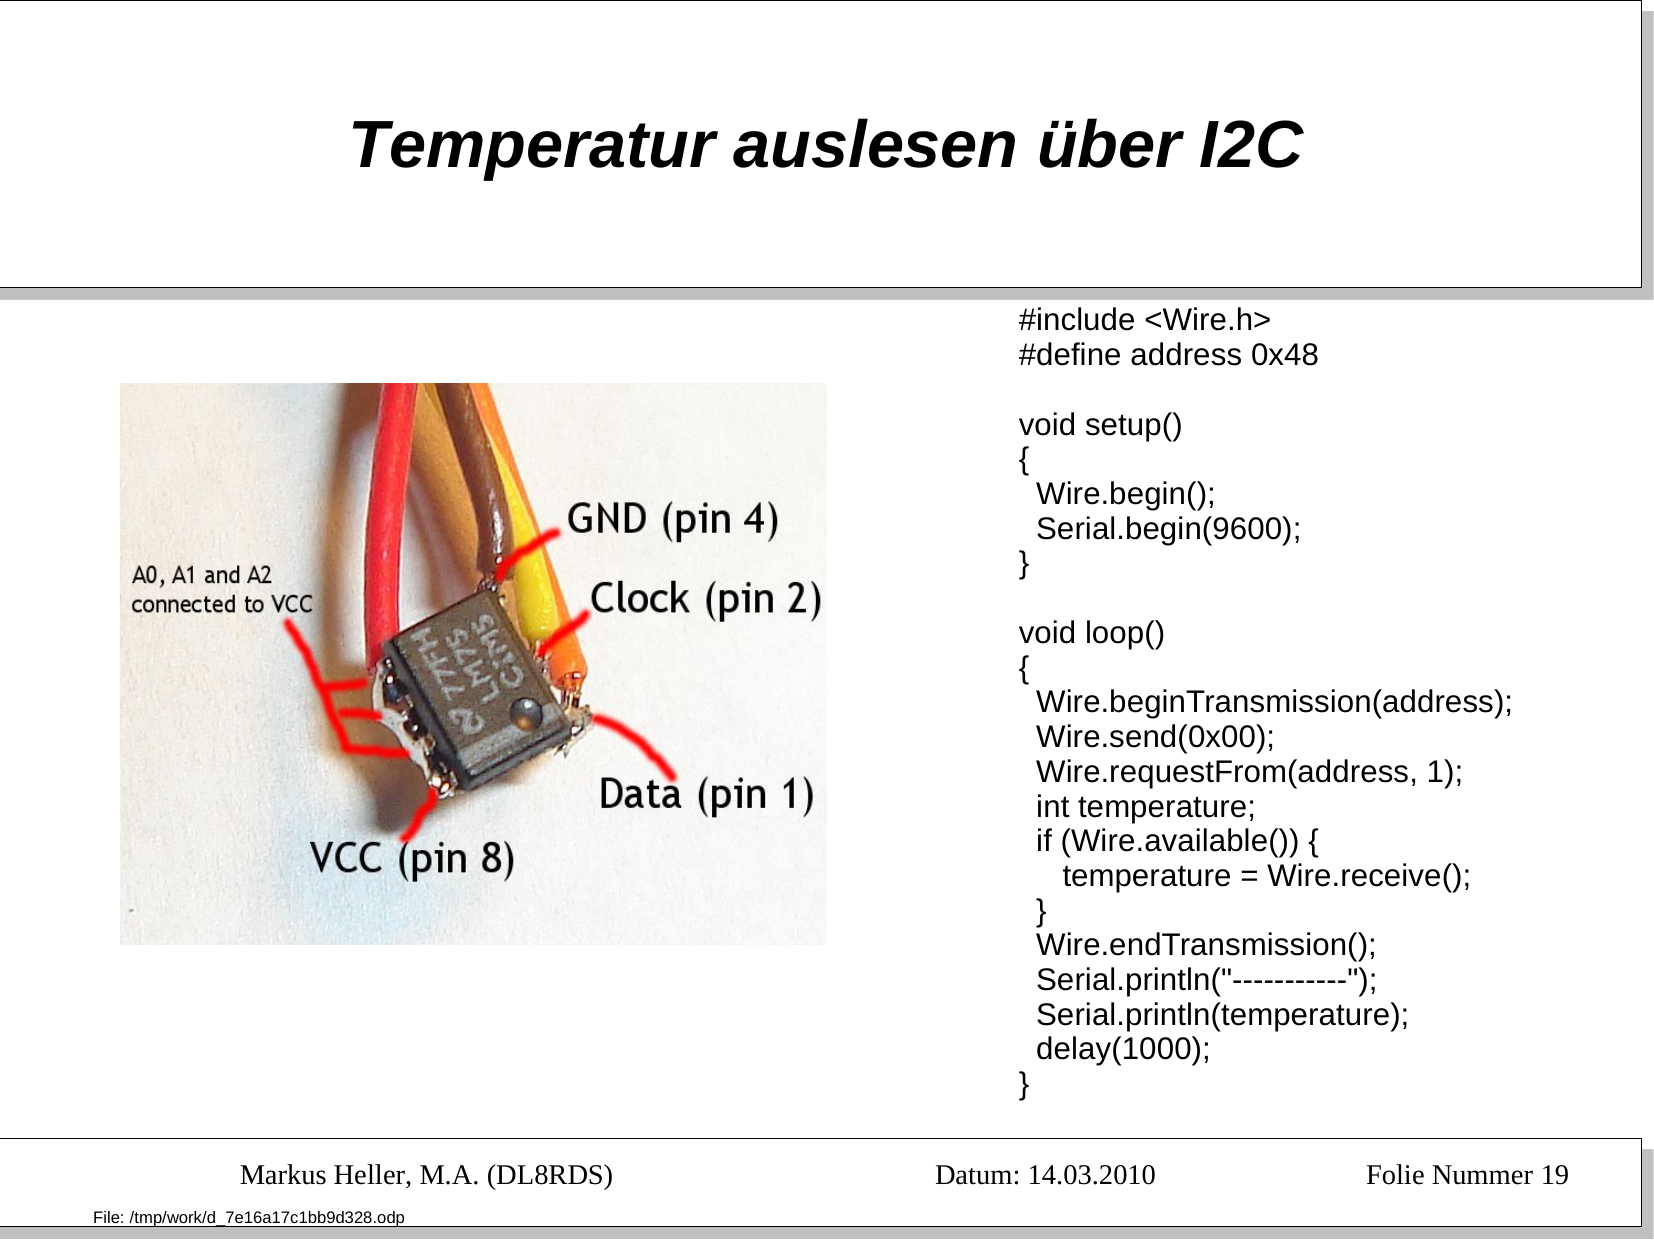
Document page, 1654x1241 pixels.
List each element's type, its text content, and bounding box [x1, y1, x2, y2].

text_box #include <Wire.h> #define address 0x48 void setup() { Wire.begin(); Serial.begin(9600); } void loop() { Wire.beginTransmission(address); Wire.send(0x00); Wire.requestFrom(address, 1); int temperature; if (Wire.available()) { temperature = Wire.receive(); } Wire.endTransmission(); Serial.println("-----------"); Serial.println(temperature); delay(1000); } [1003, 295, 1624, 1144]
picture [120, 383, 827, 945]
title Temperatur auslesen über I2C [0, 0, 1654, 289]
